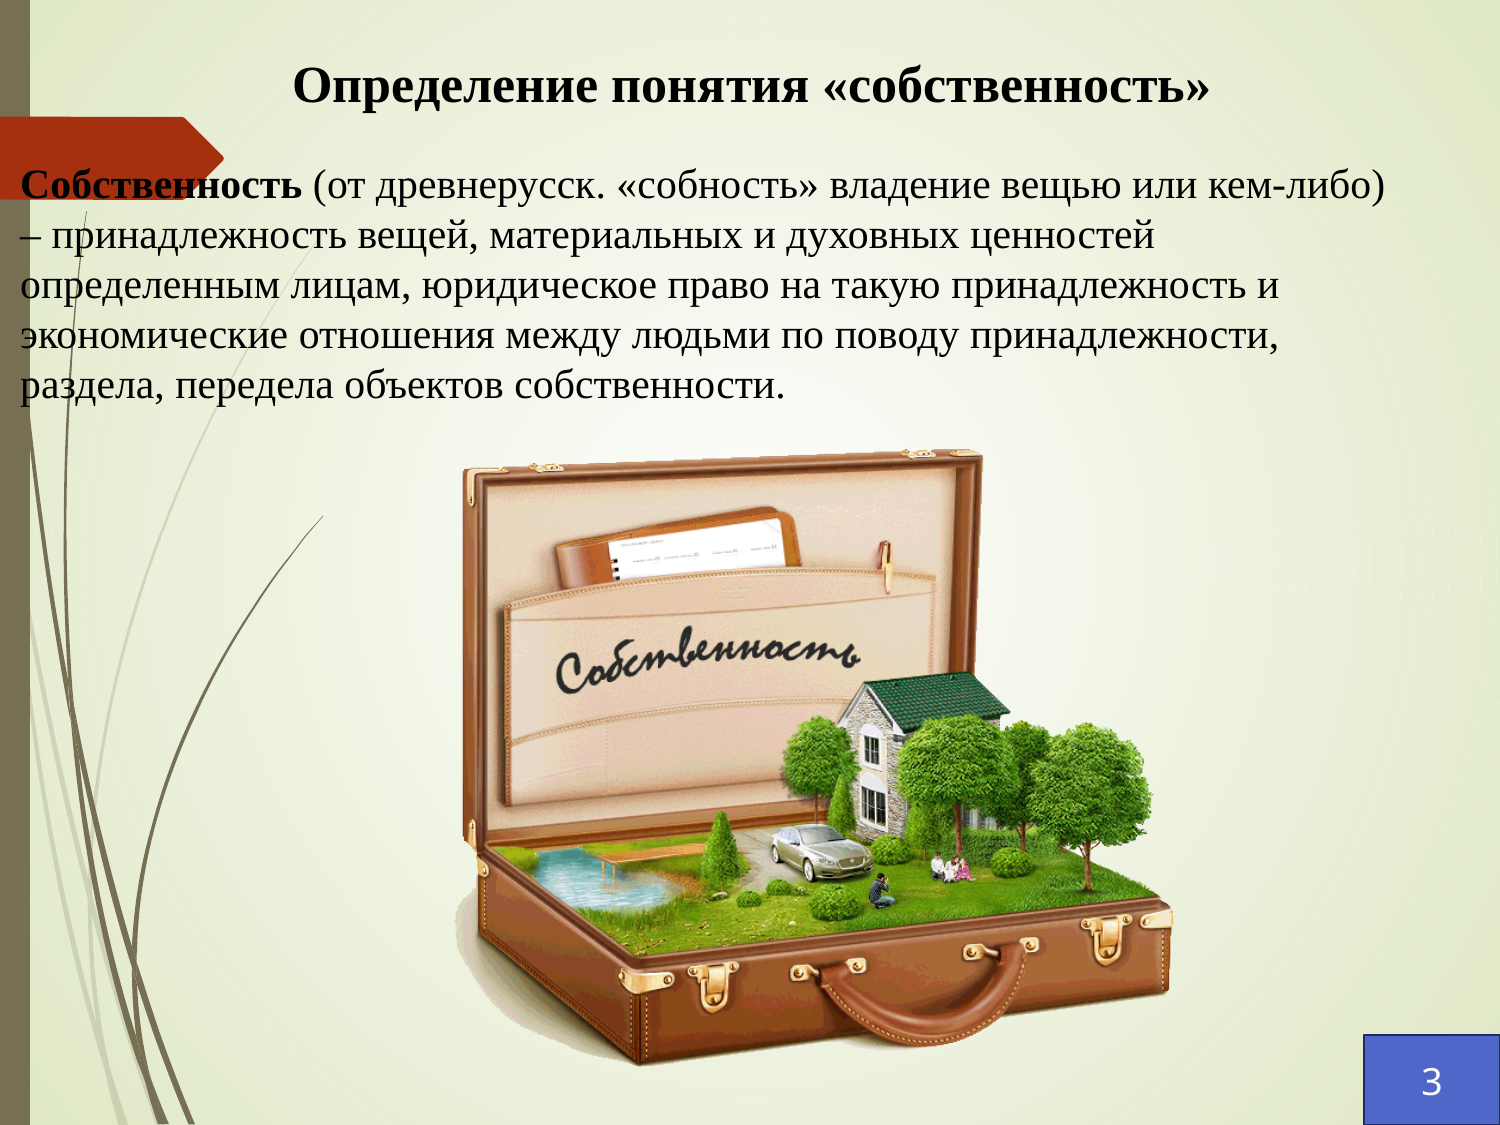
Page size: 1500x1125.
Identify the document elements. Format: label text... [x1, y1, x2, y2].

text_box Собственность (от древнерусск. «собность» владение вещью или кем-либо) – принадлежность вещей, материальных и духовных ценностей определенным лицам, юридическое право на такую принадлежность и экономические отношения между людьми по поводу принадлежности, раздела, передела объектов собственности. [5, 149, 1423, 414]
picture [442, 432, 1190, 1075]
text_box Определение понятия «собственность» [278, 43, 1227, 120]
text_box 3 [1364, 1035, 1500, 1125]
